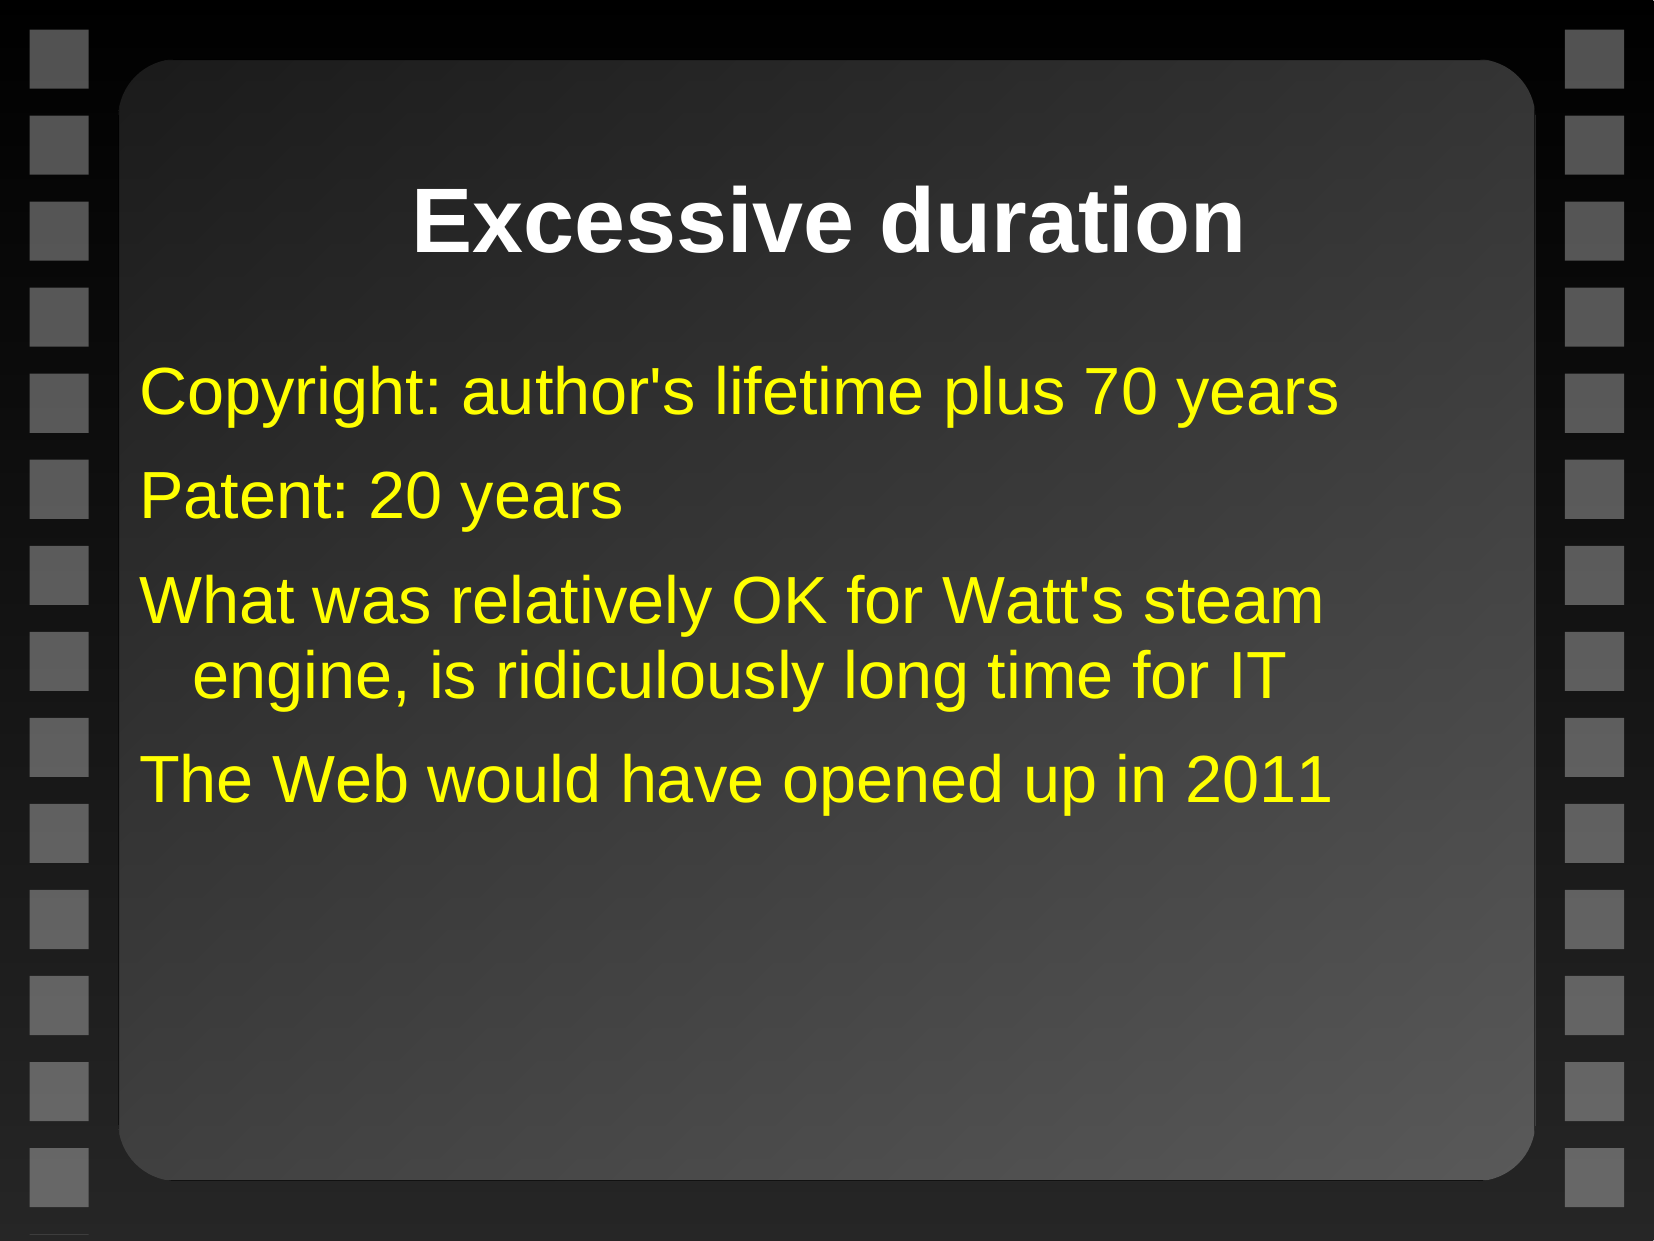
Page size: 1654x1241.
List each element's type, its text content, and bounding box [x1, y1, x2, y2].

title Excessive duration [123, 117, 1536, 325]
list Copyright: author's lifetime plus 70 years Patent: 20 years What was relatively OK for Watt's steam engine, is ridiculously long time for IT The Web would have opened up in 2011 [121, 354, 1534, 1127]
